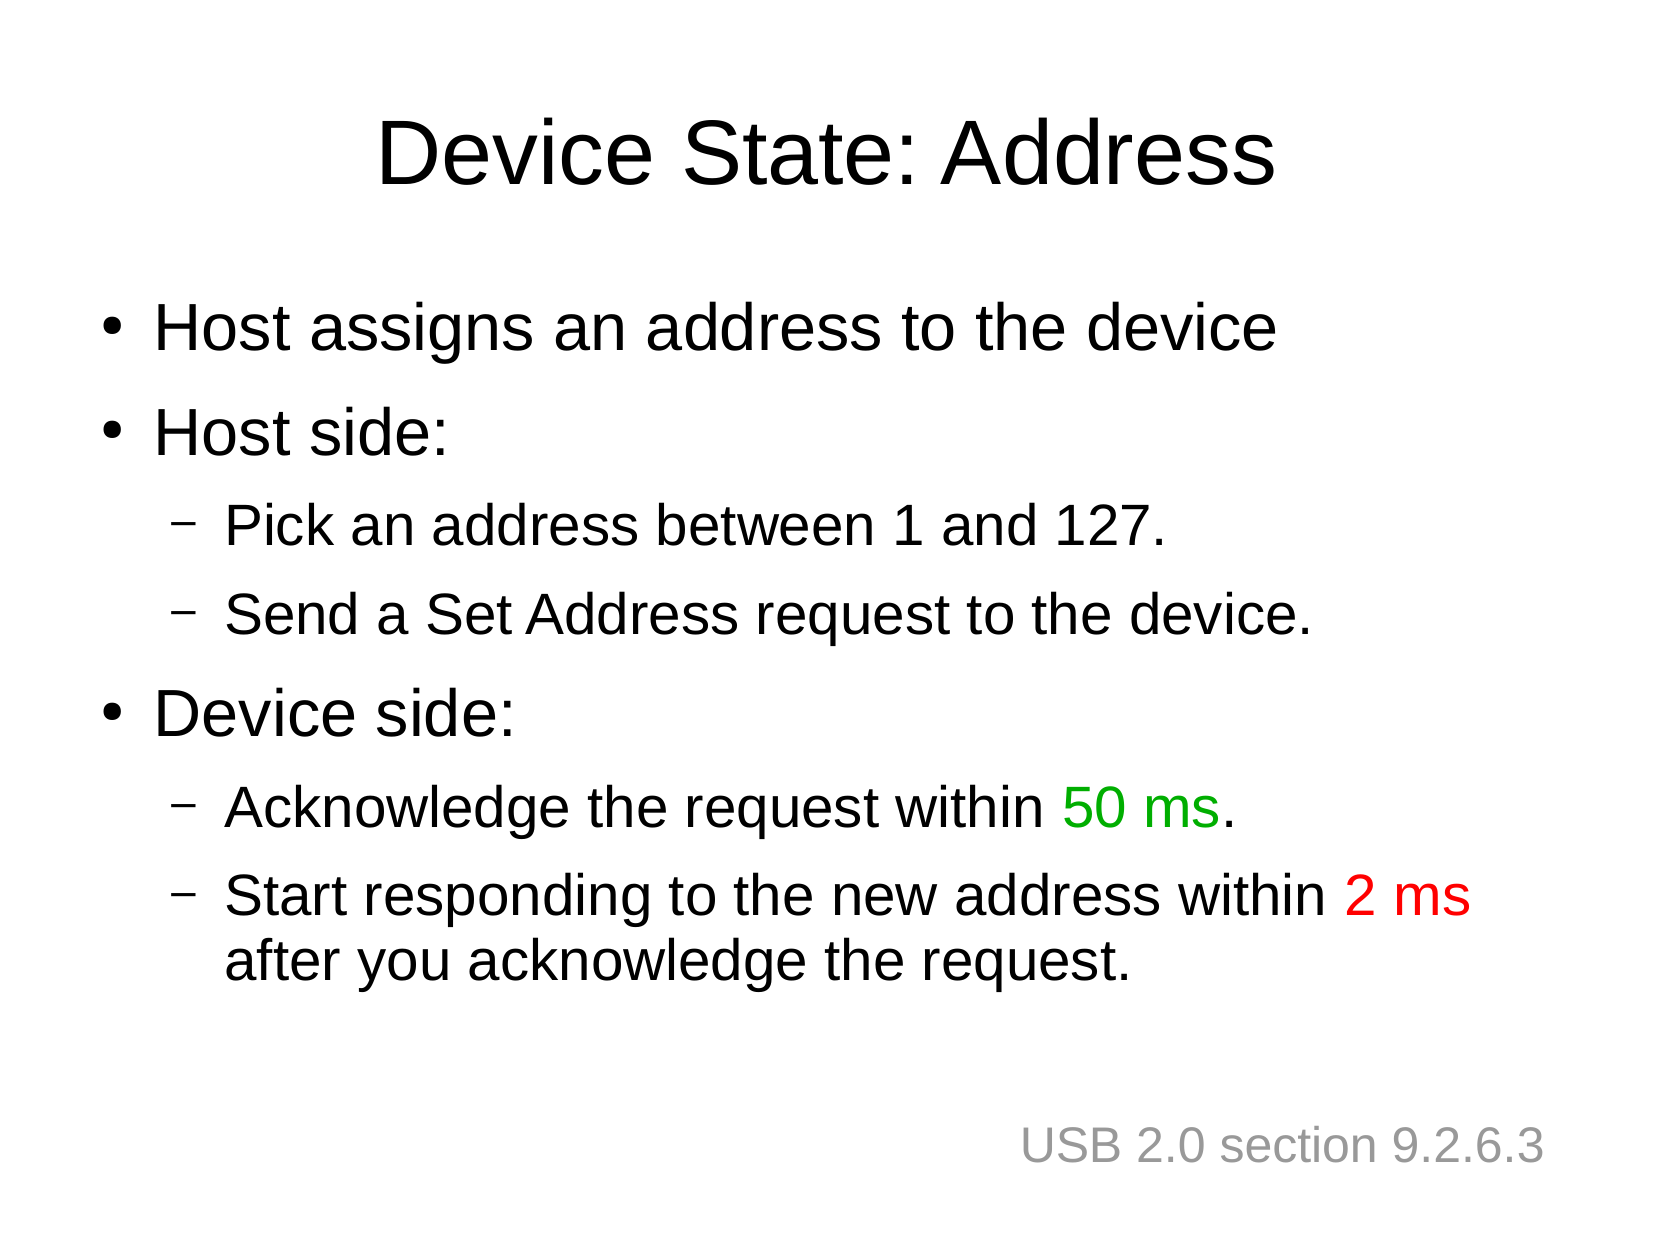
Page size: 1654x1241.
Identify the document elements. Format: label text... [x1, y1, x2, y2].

list Host assigns an address to the device Host side: Pick an address between 1 and 127. Send a Set Address request to the device. Device side: Acknowledge the request within 50 ms. Start responding to the new address within 2 ms after you acknowledge the request. [82, 290, 1571, 1010]
title Device State: Address [82, 49, 1571, 257]
text_box USB 2.0 section 9.2.6.3 [1005, 1110, 1621, 1237]
